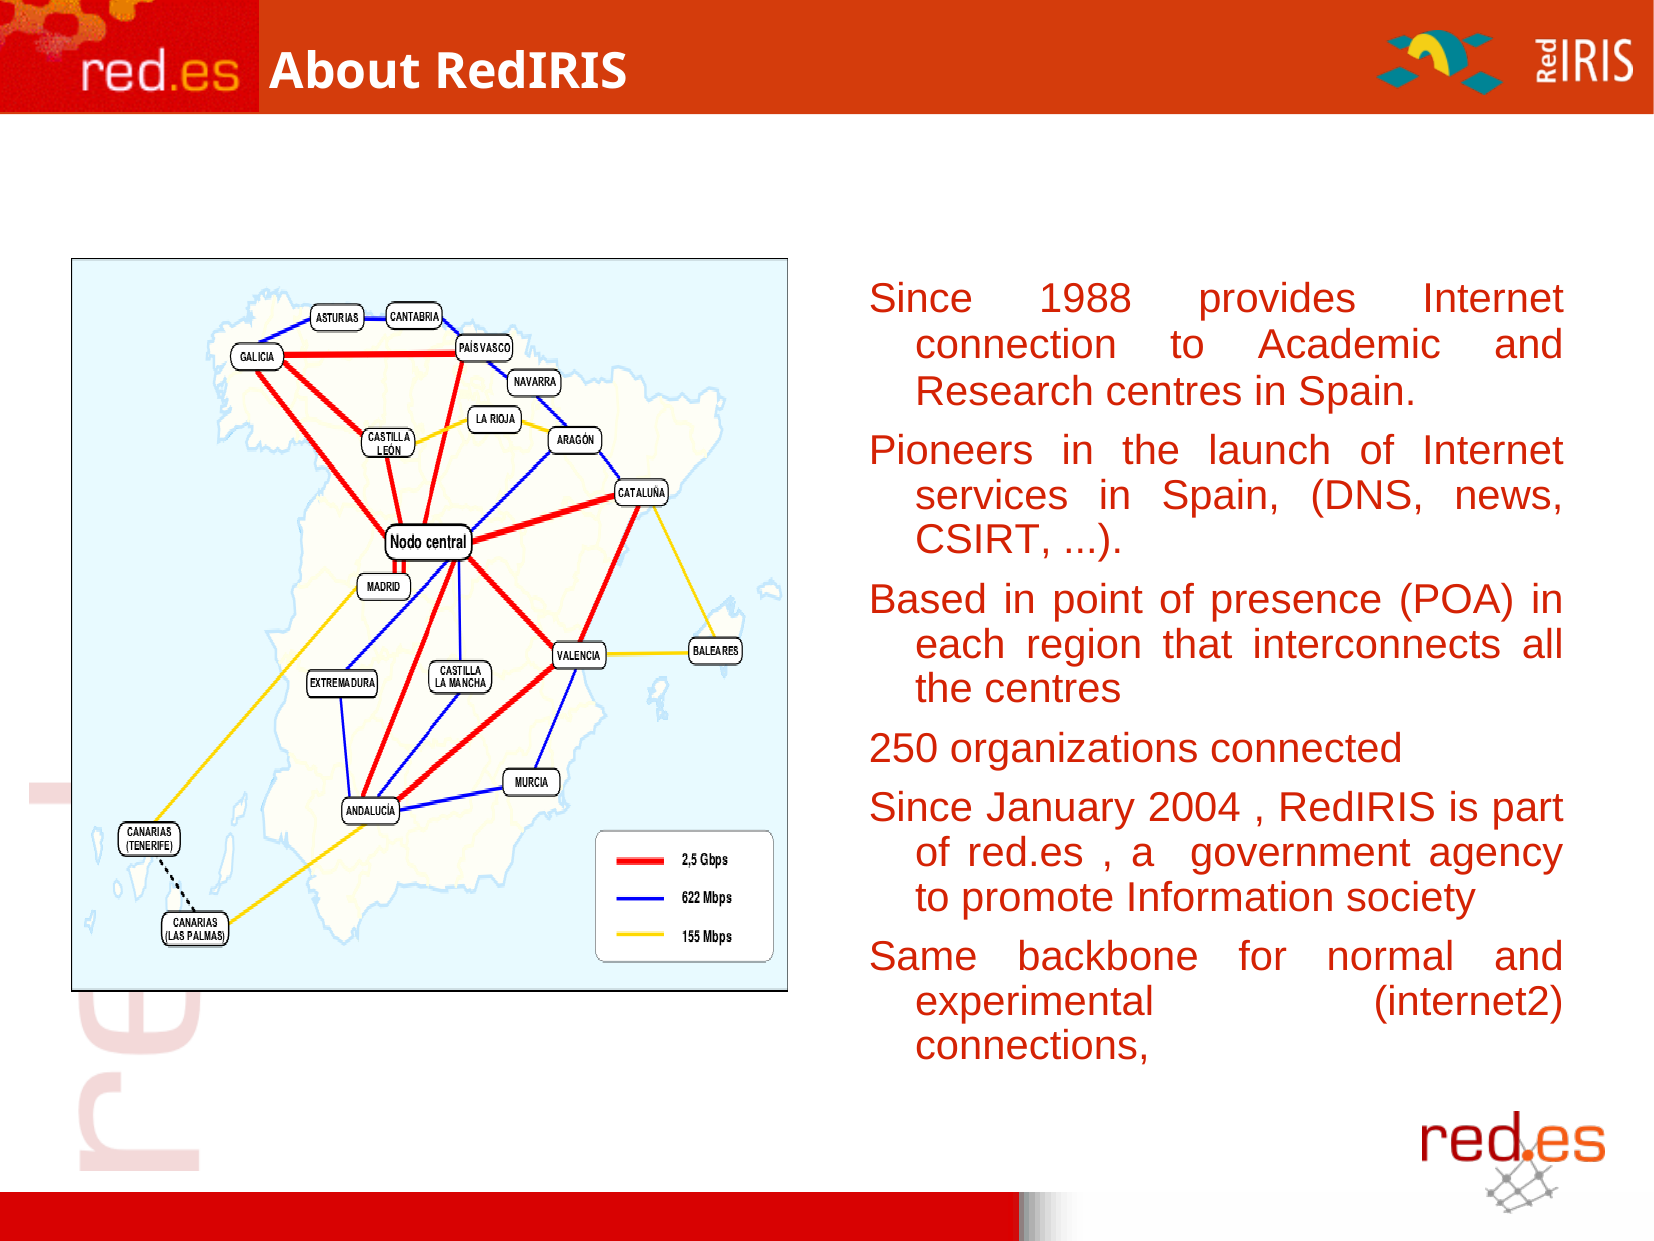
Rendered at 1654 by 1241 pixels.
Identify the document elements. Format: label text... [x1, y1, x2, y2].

picture [0, 1111, 1654, 1241]
picture [1557, 30, 1633, 95]
title About RedIRIS [269, 0, 1557, 141]
list Since 1988 provides Internet connection to Academic and Research centres in Spain. Pioneers in the launch of Internet services in Spain, (DNS, news, CSIRT, ...). Based in point of presence (POA) in each region that interconnects all the centres 250 organizations connected Since January 2004 , RedIRIS is part of red.es , a government agency to promote Information society Same backbone for normal and experimental (internet2) connections, [837, 274, 1565, 1114]
picture [29, 258, 788, 1171]
picture [0, 0, 259, 112]
